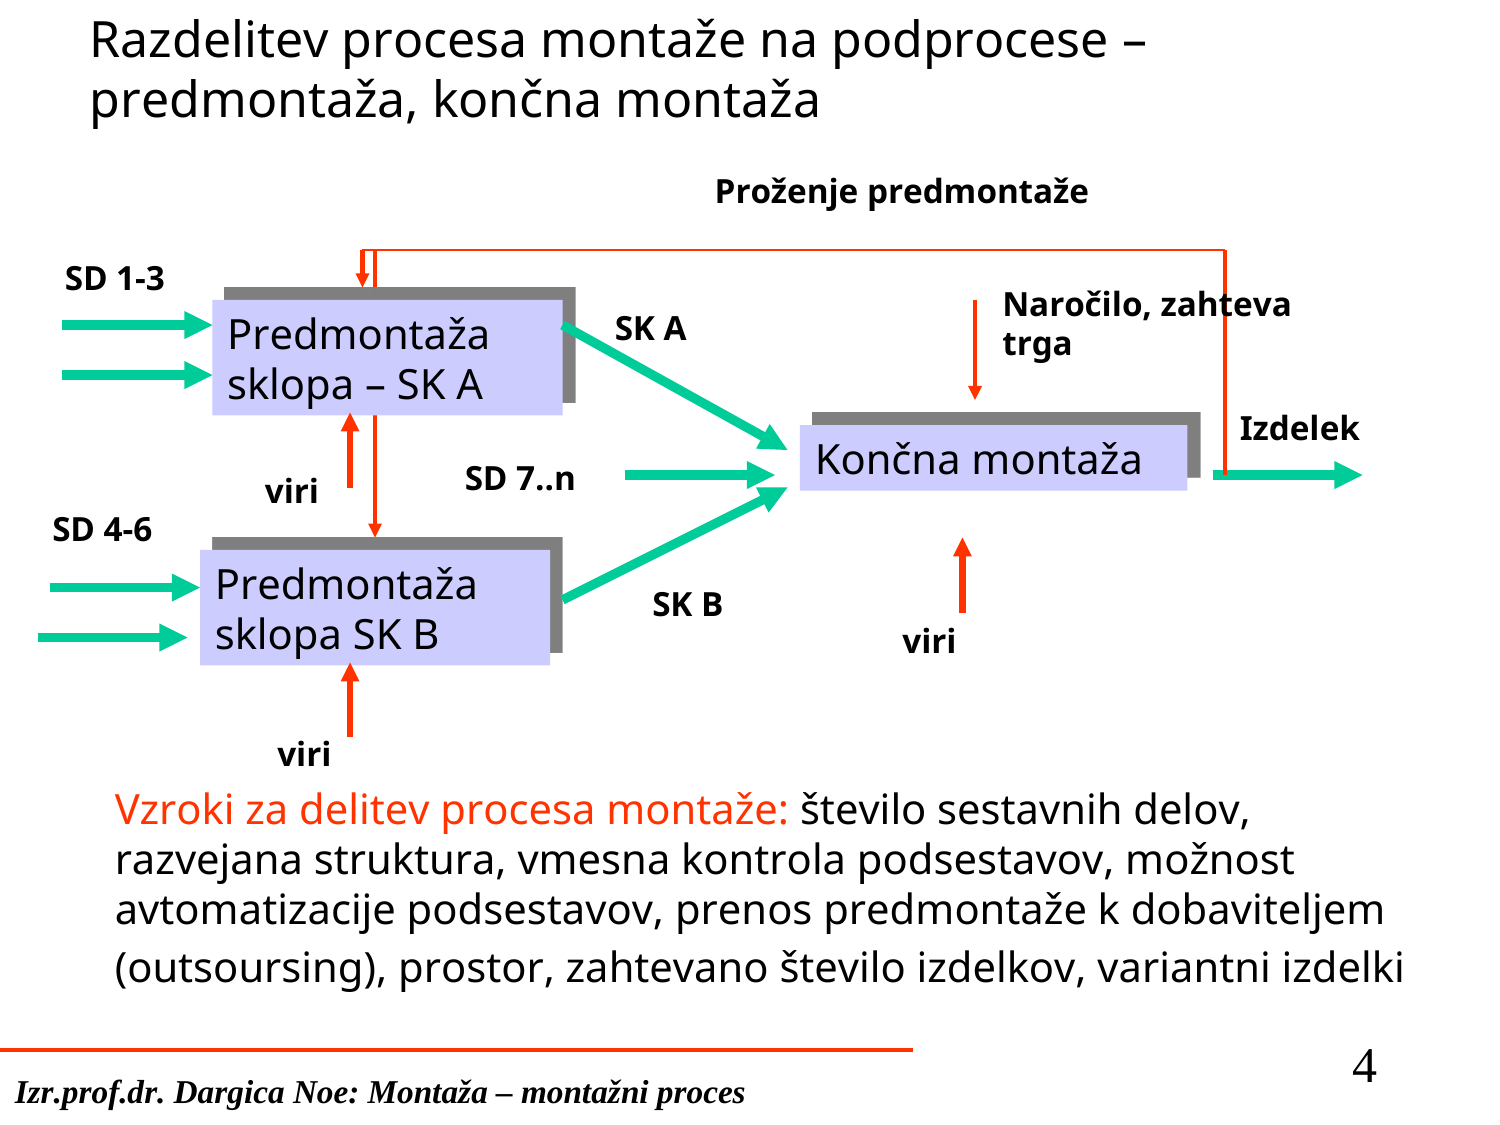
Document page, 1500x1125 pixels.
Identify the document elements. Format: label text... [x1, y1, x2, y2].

text_box Izdelek [1227, 399, 1401, 456]
text_box viri [249, 462, 413, 518]
text_box Predmontaža sklopa SK B [200, 549, 551, 666]
text_box viri [262, 724, 426, 774]
text_box SK A [600, 299, 751, 356]
text_box SK B [637, 574, 788, 631]
text_box SD 7..n [449, 449, 638, 506]
text_box Naročilo, zahteva trga [987, 274, 1313, 371]
text_box SD 1-3 [49, 249, 213, 306]
text_box Vzroki za delitev procesa montaže: število sestavnih delov, razvejana struktura, vmesna kontrola podsestavov, možnost avtomatizacije podsestavov, prenos predmontaže k dobaviteljem (outsoursing), prostor, zahtevano število izdelkov, variantni izdelki [99, 774, 1463, 1001]
text_box SD 4-6 [37, 499, 201, 556]
text_box Predmontaža sklopa – SK A [212, 299, 563, 416]
text_box viri [887, 612, 1051, 668]
text_box Proženje predmontaže [699, 162, 1138, 218]
text_box Končna montaža [799, 425, 1188, 491]
text_box Razdelitev procesa montaže na podprocese – predmontaža, končna montaža [74, 0, 1388, 136]
